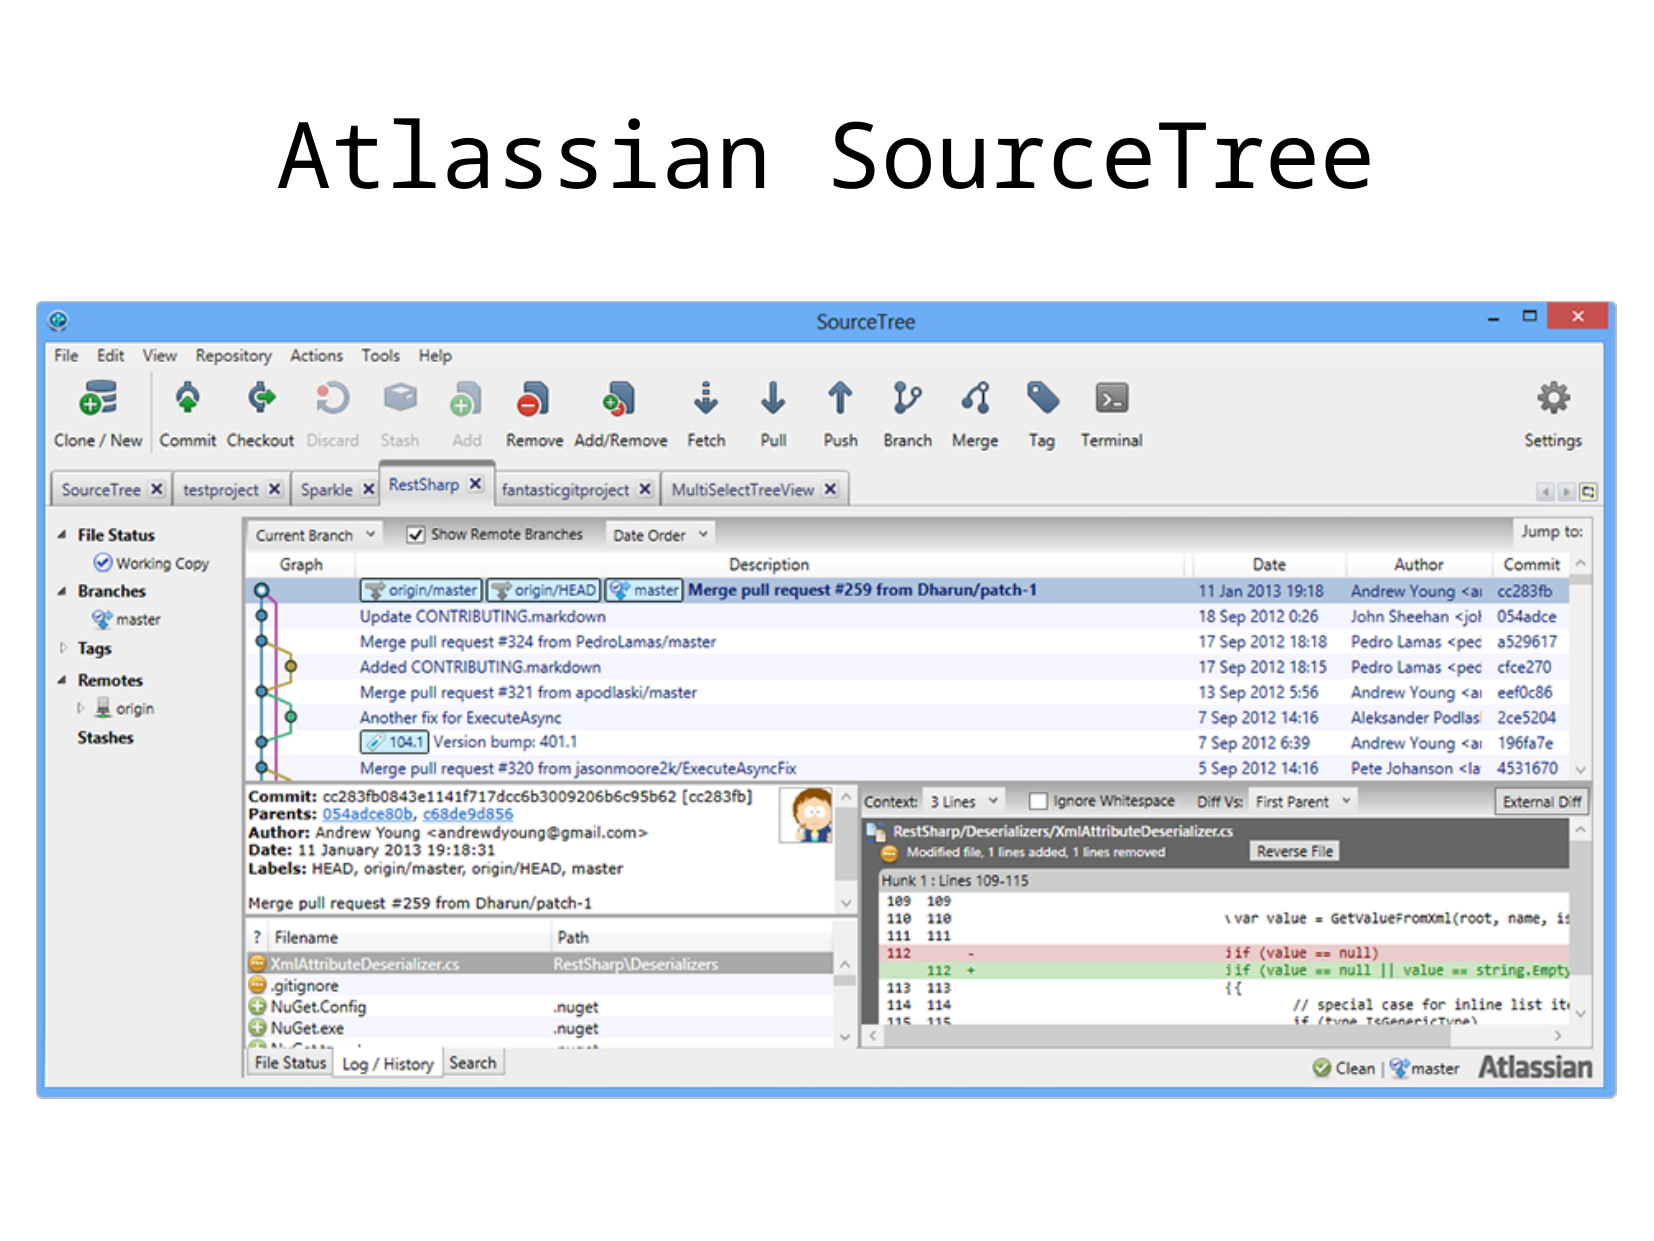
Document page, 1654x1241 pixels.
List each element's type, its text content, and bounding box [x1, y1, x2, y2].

title Atlassian SourceTree [82, 49, 1571, 257]
picture [36, 301, 1617, 1099]
